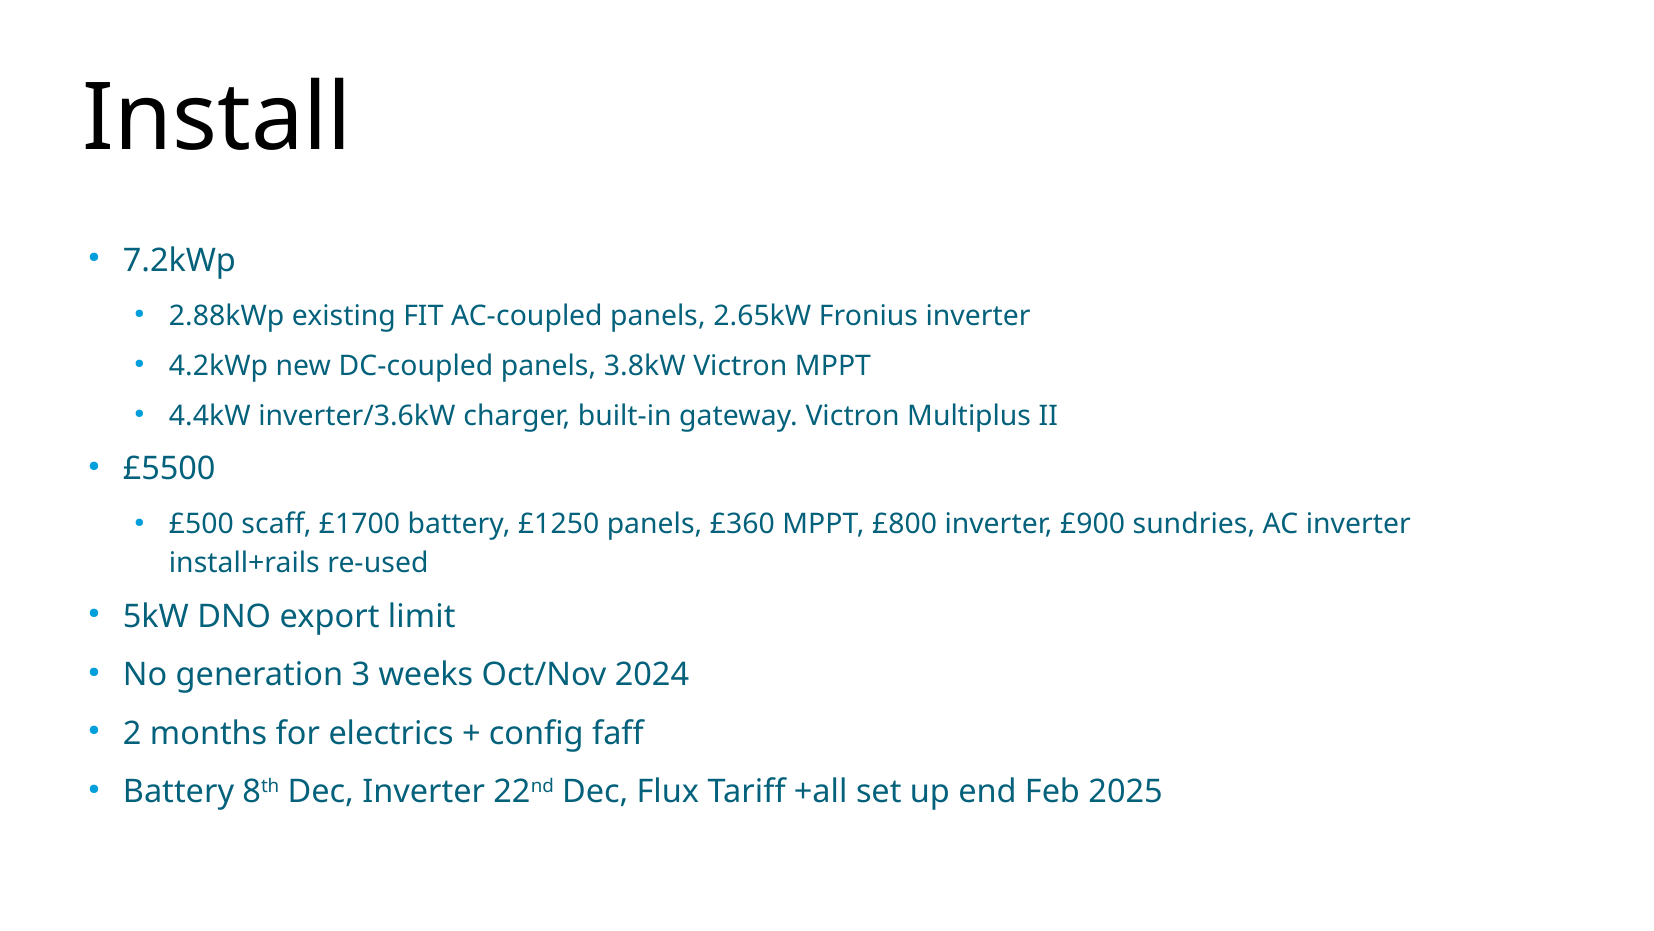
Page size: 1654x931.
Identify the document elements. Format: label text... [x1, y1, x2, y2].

list 7.2kWp 2.88kWp existing FIT AC-coupled panels, 2.65kW Fronius inverter 4.2kWp new DC-coupled panels, 3.8kW Victron MPPT 4.4kW inverter/3.6kW charger, built-in gateway. Victron Multiplus II £5500 £500 scaff, £1700 battery, £1250 panels, £360 MPPT, £800 inverter, £900 sundries, AC inverter install+rails re-used 5kW DNO export limit No generation 3 weeks Oct/Nov 2024 2 months for electrics + config faff Battery 8th Dec, Inverter 22nd Dec, Flux Tariff +all set up end Feb 2025 [76, 236, 1565, 813]
title Install [82, 14, 1571, 178]
